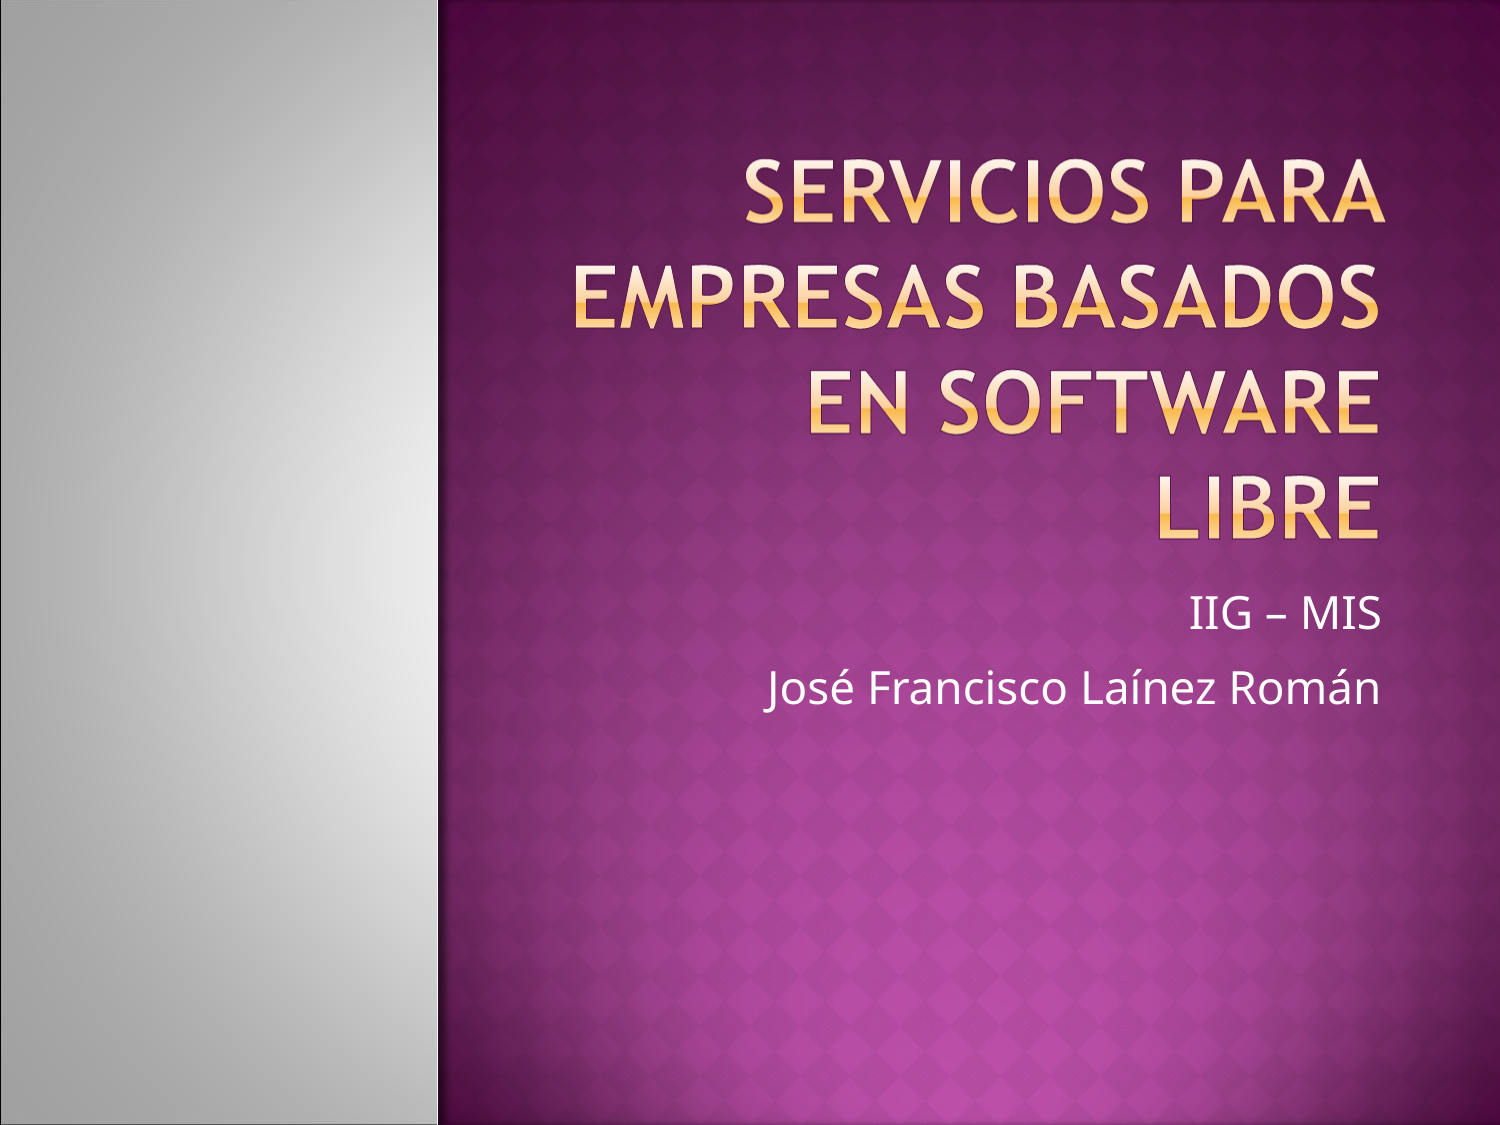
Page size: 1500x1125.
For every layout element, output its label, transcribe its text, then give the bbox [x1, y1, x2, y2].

picture [0, 0, 437, 1125]
picture [438, 0, 1500, 1125]
text_box IIG – MIS José Francisco Laínez Román [550, 580, 1390, 762]
text_box [515, 86, 1460, 560]
